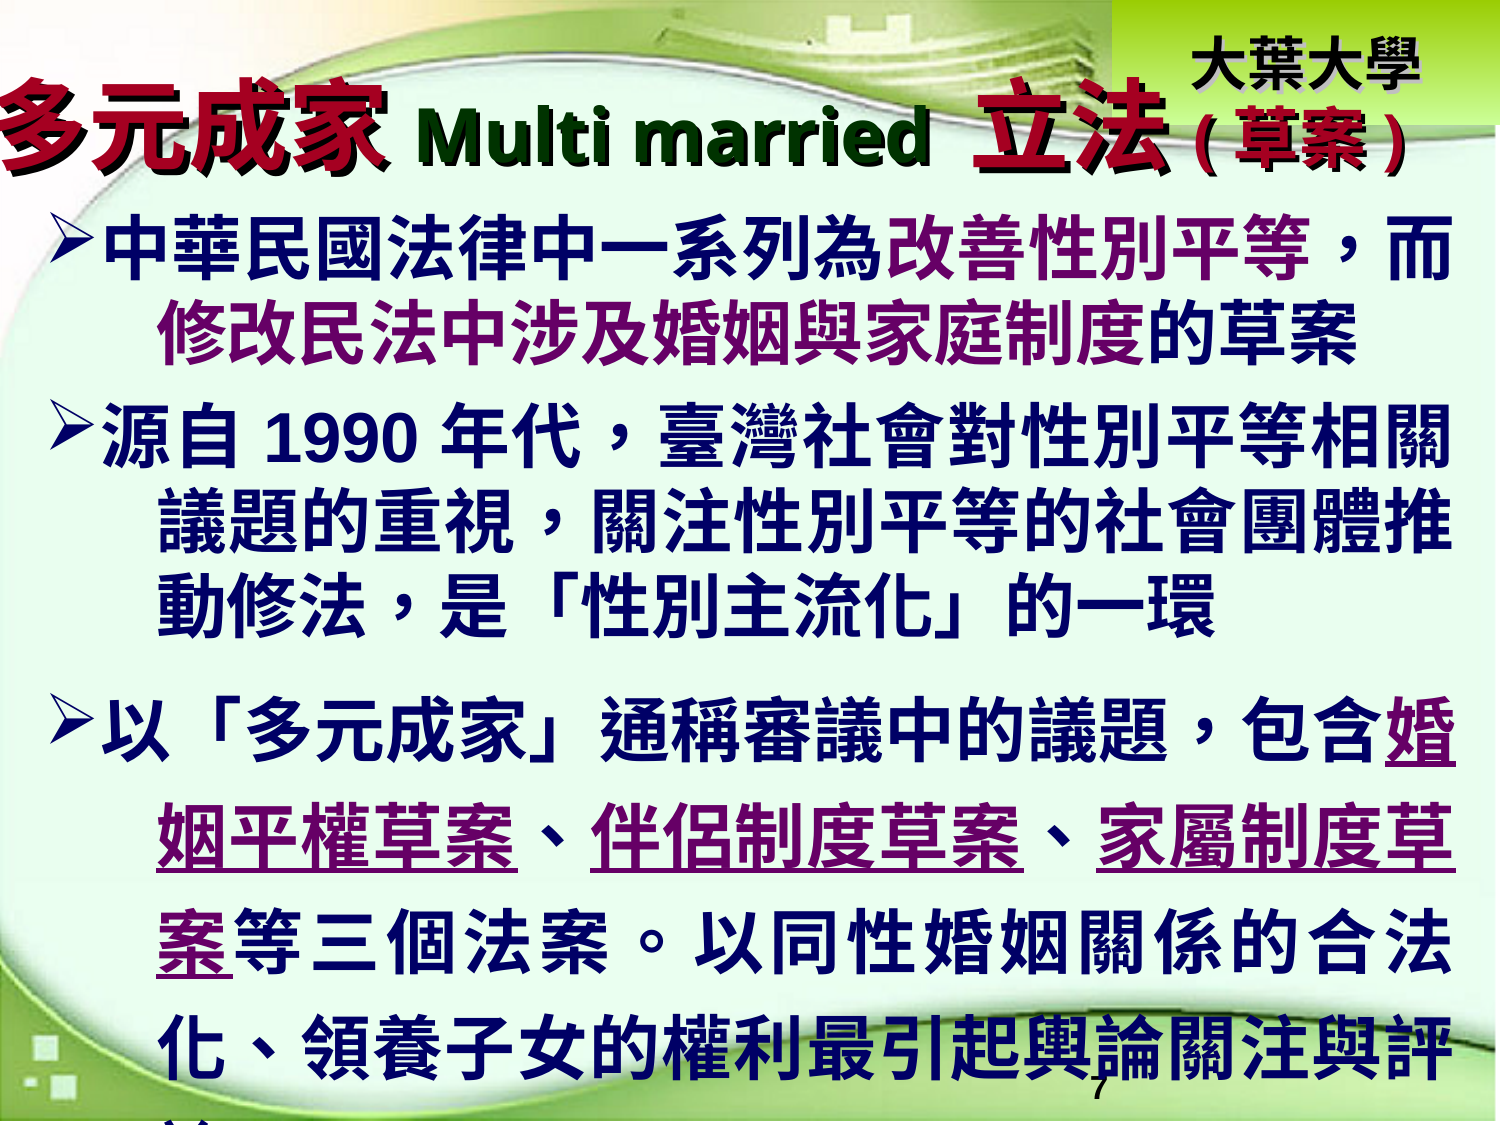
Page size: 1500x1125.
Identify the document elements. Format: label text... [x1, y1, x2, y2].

text_box 多元成家Multi married 立法(草案) [0, 54, 1500, 243]
text_box 中華民國法律中一系列為改善性別平等，而修改民法中涉及婚姻與家庭制度的草案 源自1990年代，臺灣社會對性別平等相關議題的重視，關注性別平等的社會團體推動修法，是「性別主流化」的一環 以「多元成家」通稱審議中的議題，包含婚姻平權草案、伴侶制度草案、家屬制度草案等三個法案。以同性婚姻關係的合法化、領養子女的權利最引起輿論關注與評論 [29, 196, 1471, 939]
